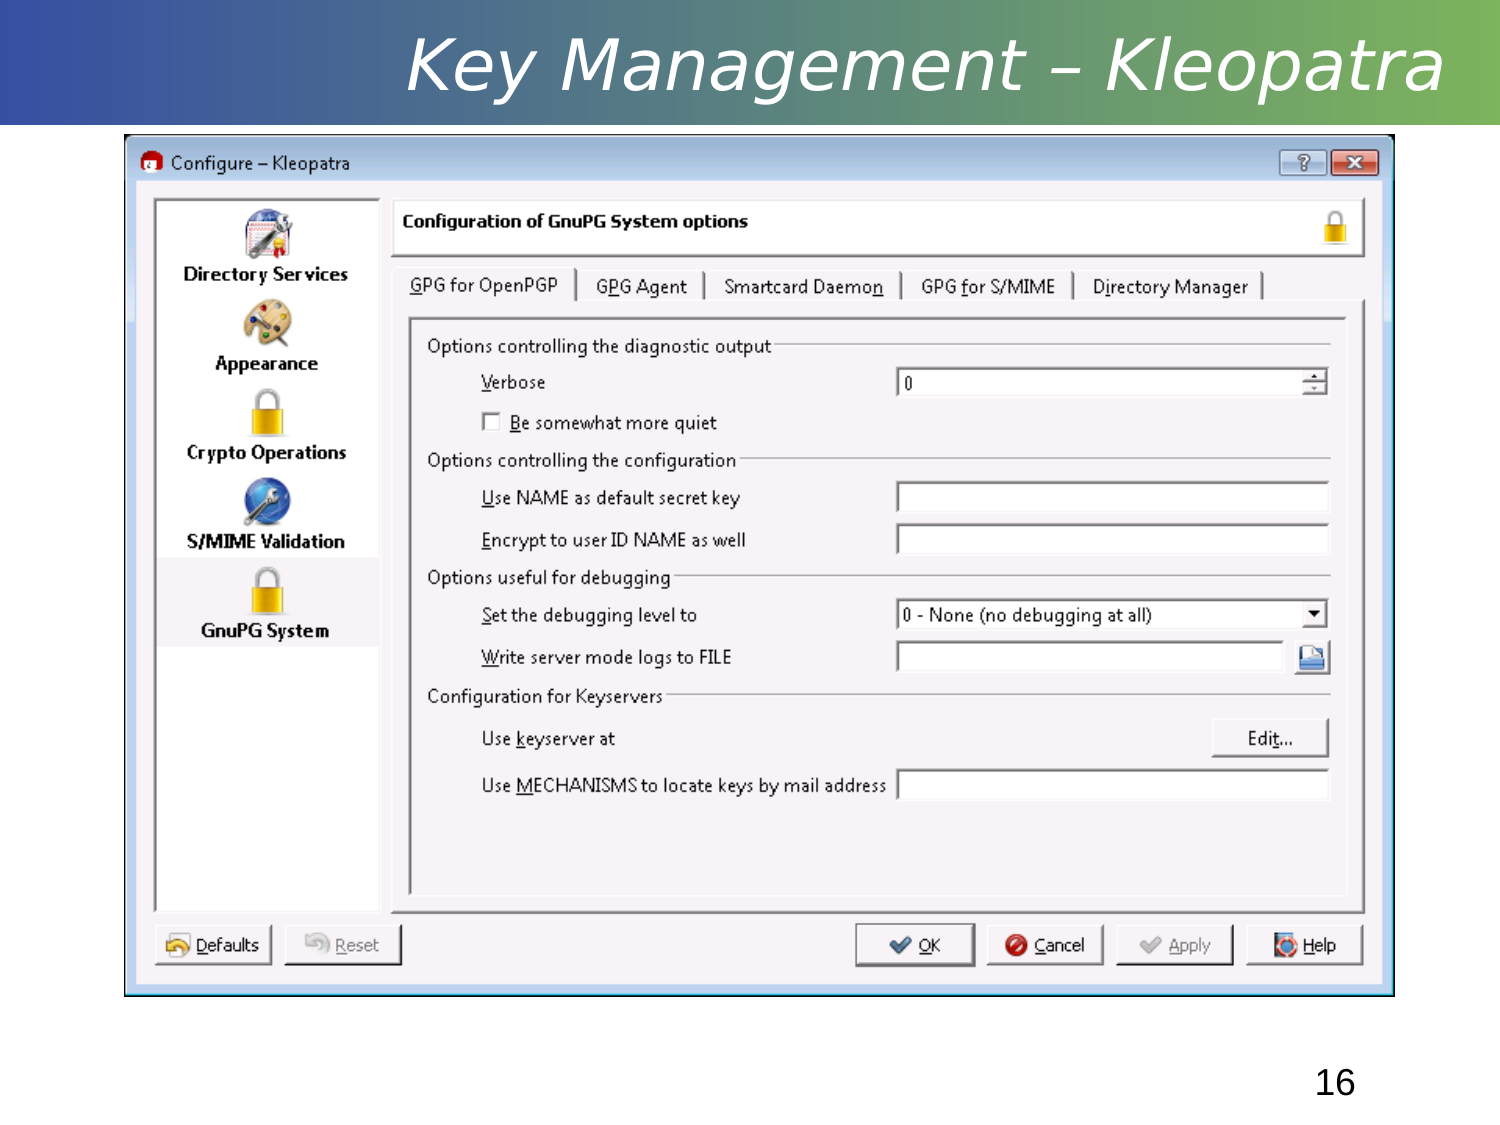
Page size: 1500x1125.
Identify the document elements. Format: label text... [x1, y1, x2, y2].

picture [124, 134, 1395, 997]
title Key Management – Kleopatra [62, 12, 1463, 113]
